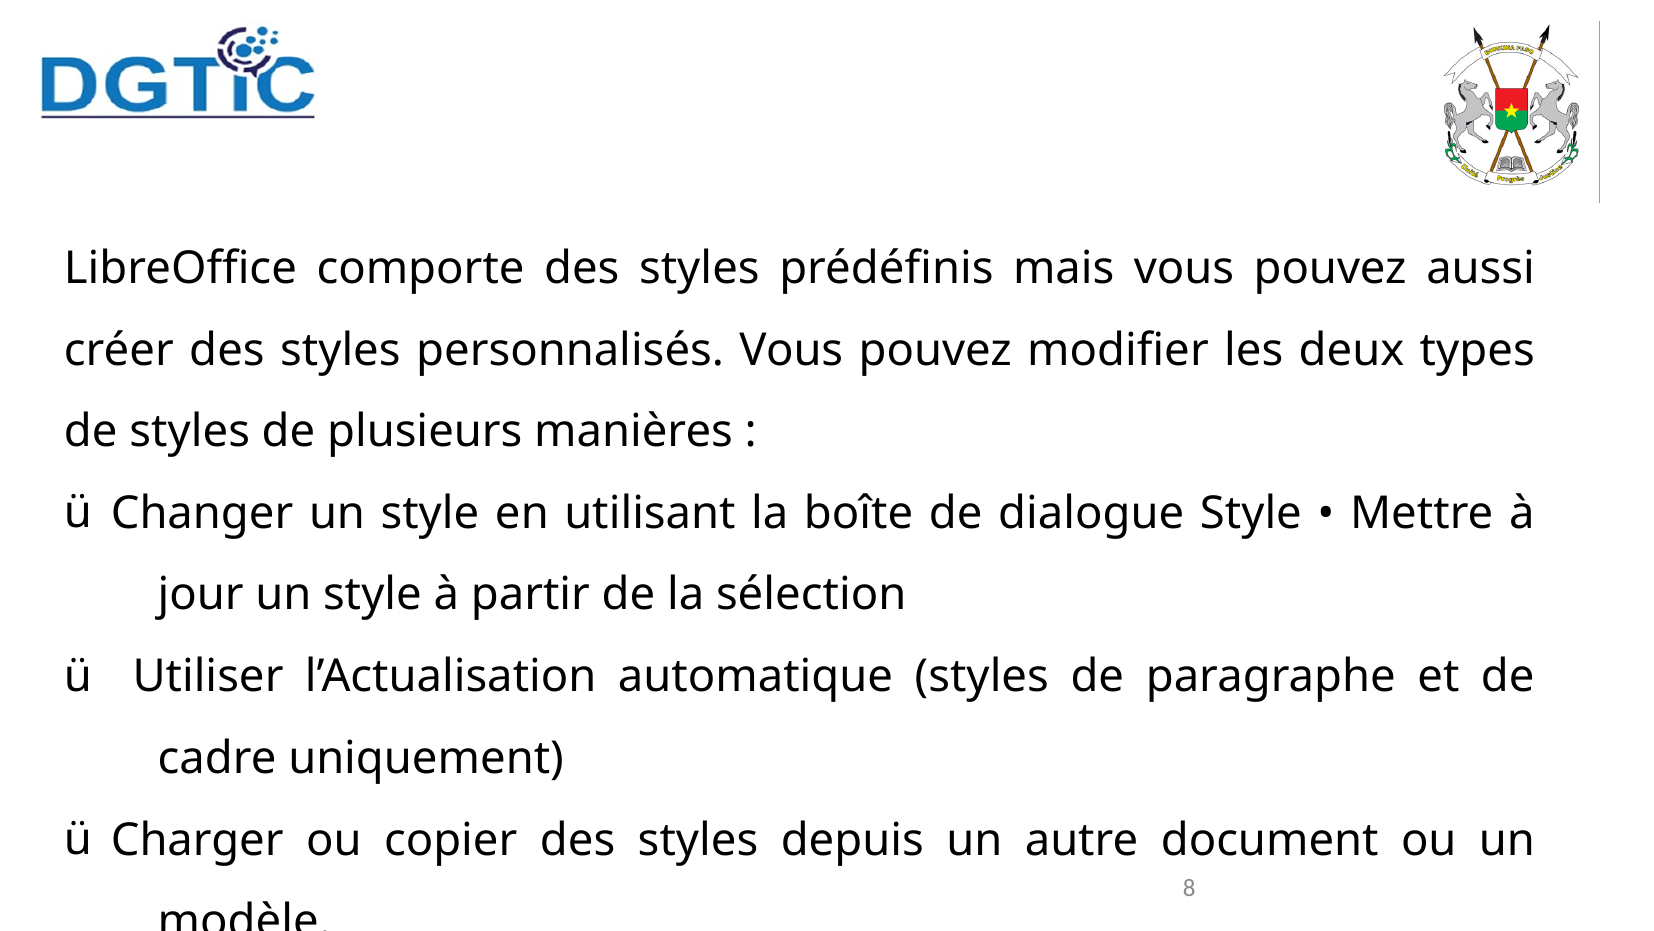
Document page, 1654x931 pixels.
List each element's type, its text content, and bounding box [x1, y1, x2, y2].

picture [1435, 21, 1600, 203]
picture [38, 21, 319, 119]
text_box LibreOffice comporte des styles prédéfinis mais vous pouvez aussi créer des styles personnalisés. Vous pouvez modifier les deux types de styles de plusieurs manières : Changer un style en utilisant la boîte de dialogue Style • Mettre à jour un style à partir de la sélection Utiliser l’Actualisation automatique (styles de paragraphe et de cadre uniquement) Charger ou copier des styles depuis un autre document ou un modèle. (voir figure suivante) [48, 203, 1552, 931]
